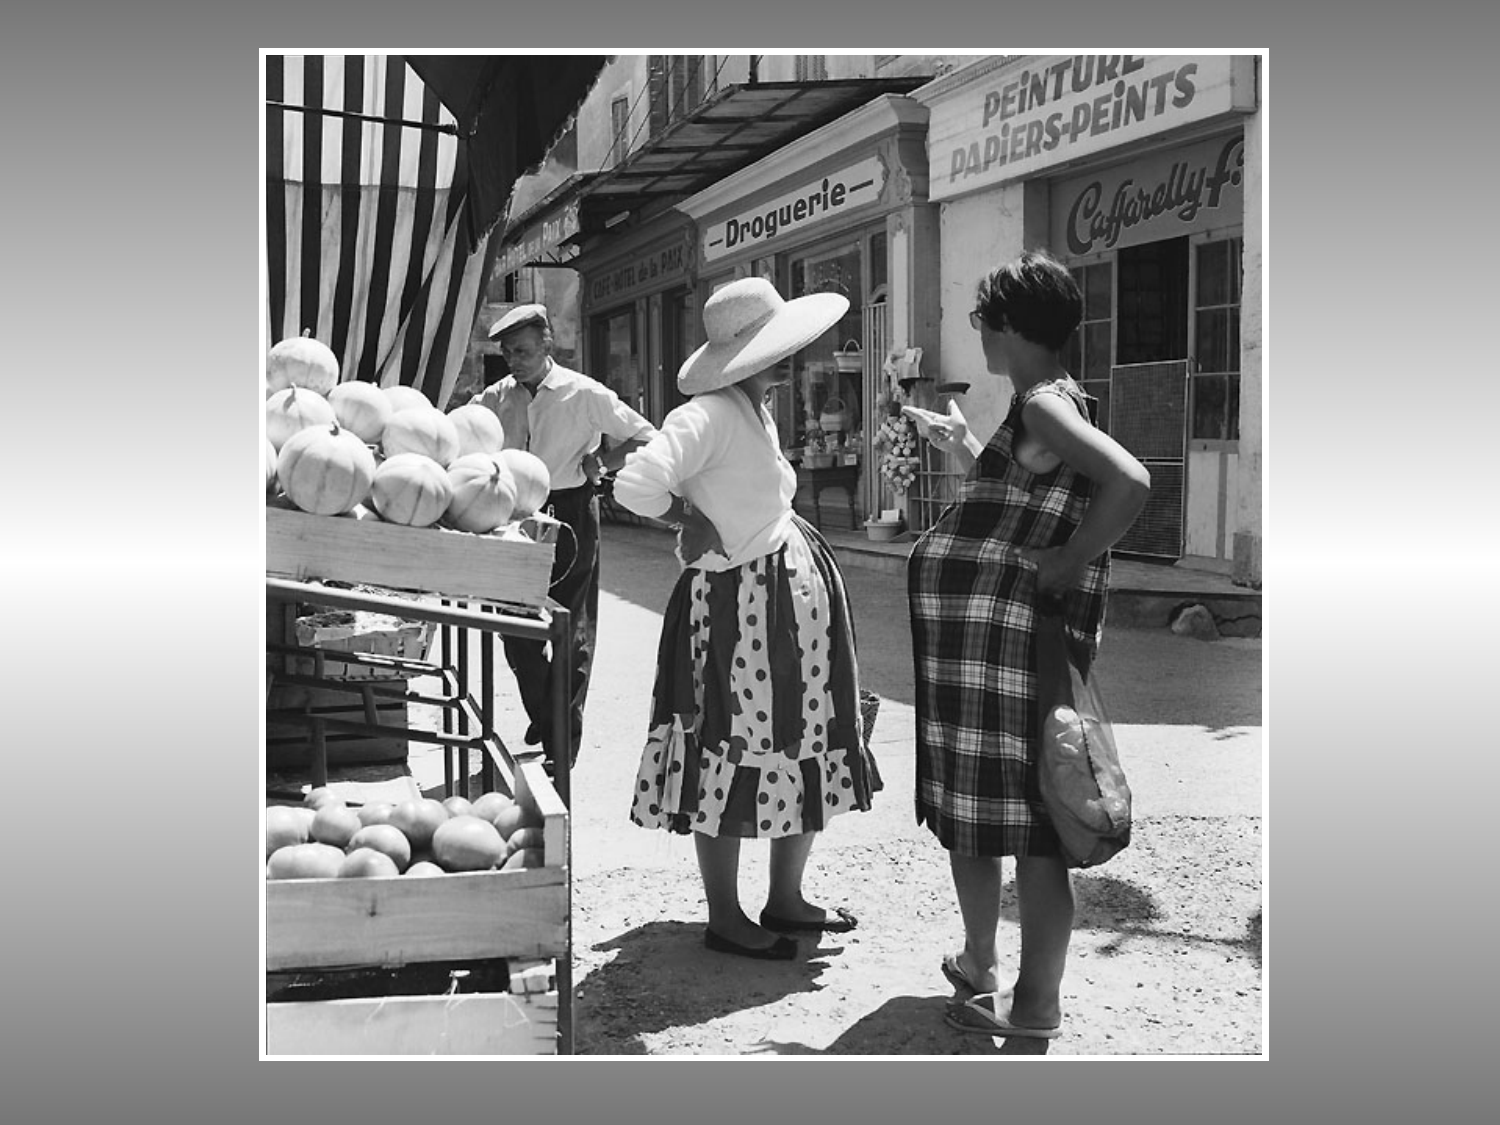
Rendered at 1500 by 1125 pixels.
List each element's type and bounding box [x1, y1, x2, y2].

picture [265, 54, 1263, 1055]
